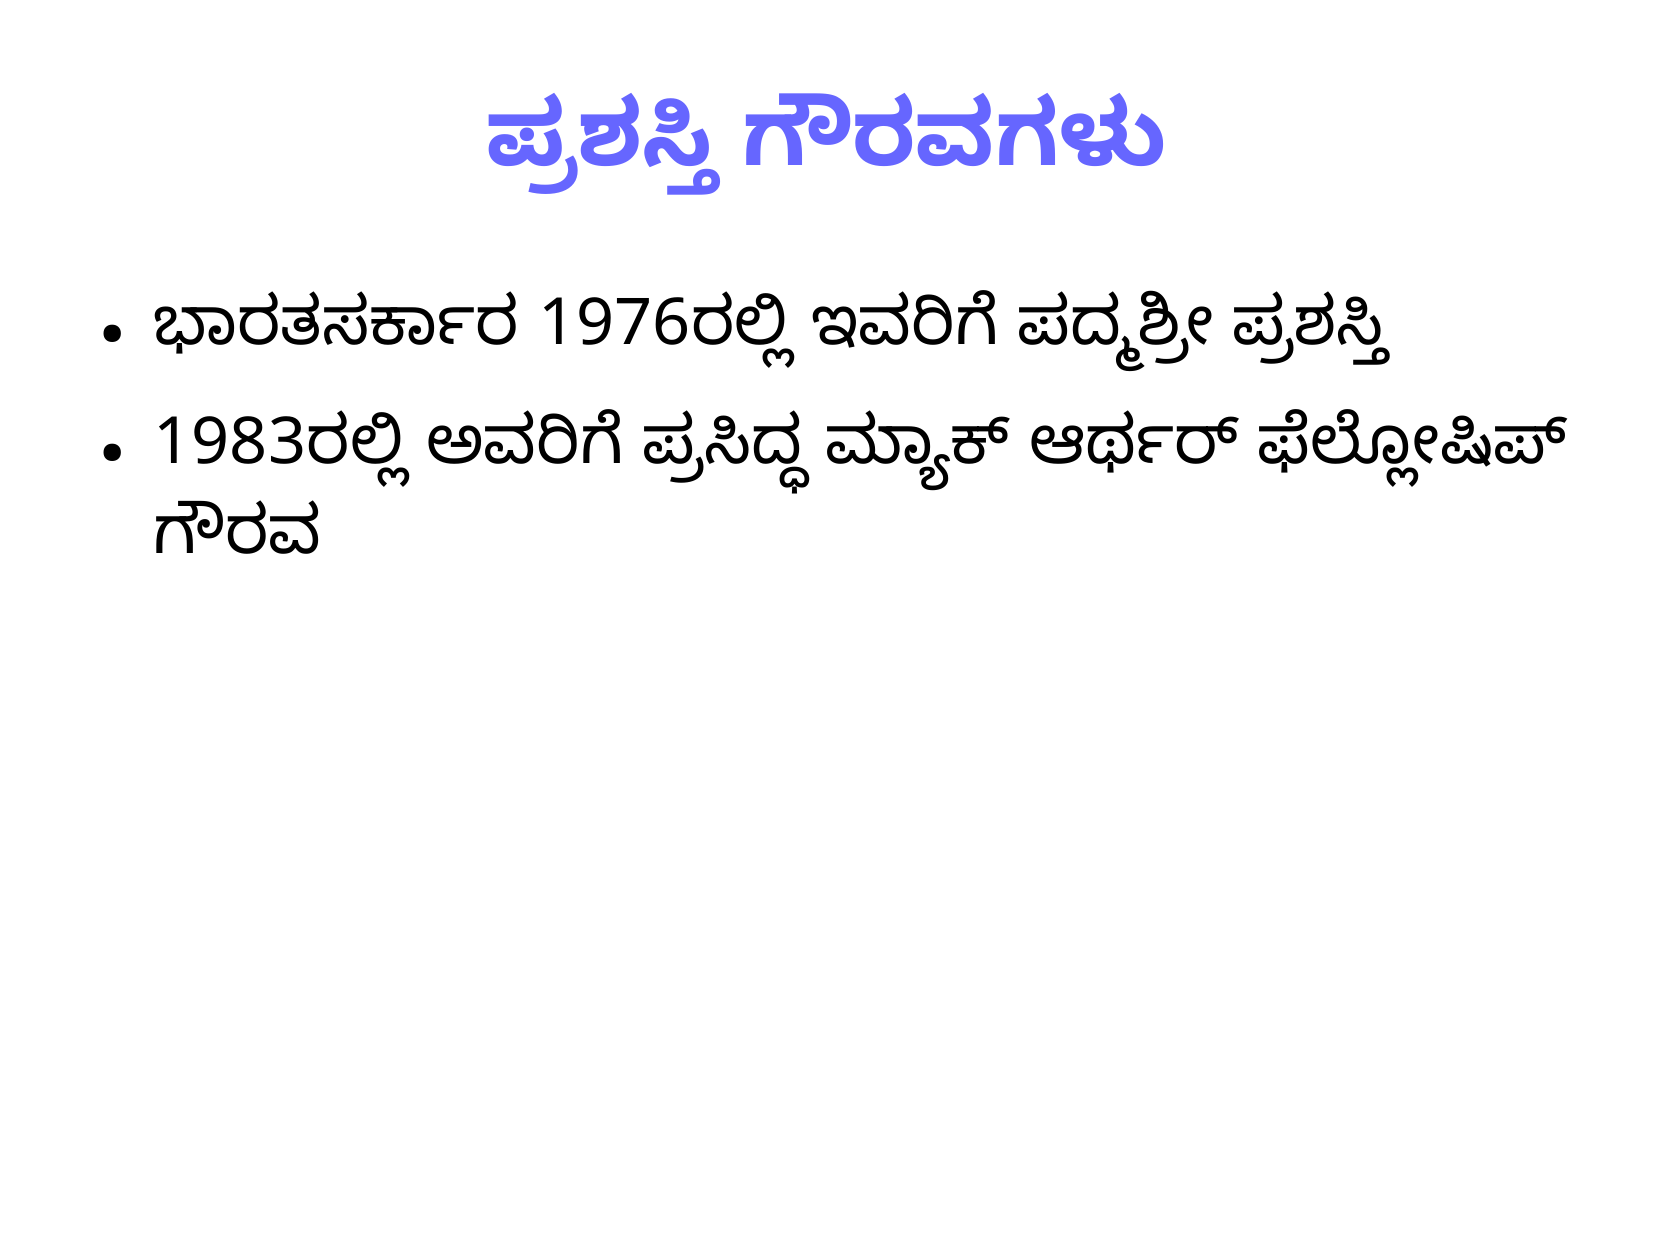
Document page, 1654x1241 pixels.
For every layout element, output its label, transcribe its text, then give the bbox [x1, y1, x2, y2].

list ಭಾರತಸರ್ಕಾರ 1976ರಲ್ಲಿ ಇವರಿಗೆ ಪದ್ಮಶ್ರೀ ಪ್ರಶಸ್ತಿ 1983ರಲ್ಲಿ ಅವರಿಗೆ ಪ್ರಸಿದ್ಧ ಮ್ಯಾಕ್ ಆರ್ಥರ್ ಫೆಲ್ಲೋಷಿಪ್ ಗೌರವ [82, 290, 1571, 1010]
title ಪ್ರಶಸ್ತಿ ಗೌರವಗಳು [82, 49, 1571, 257]
